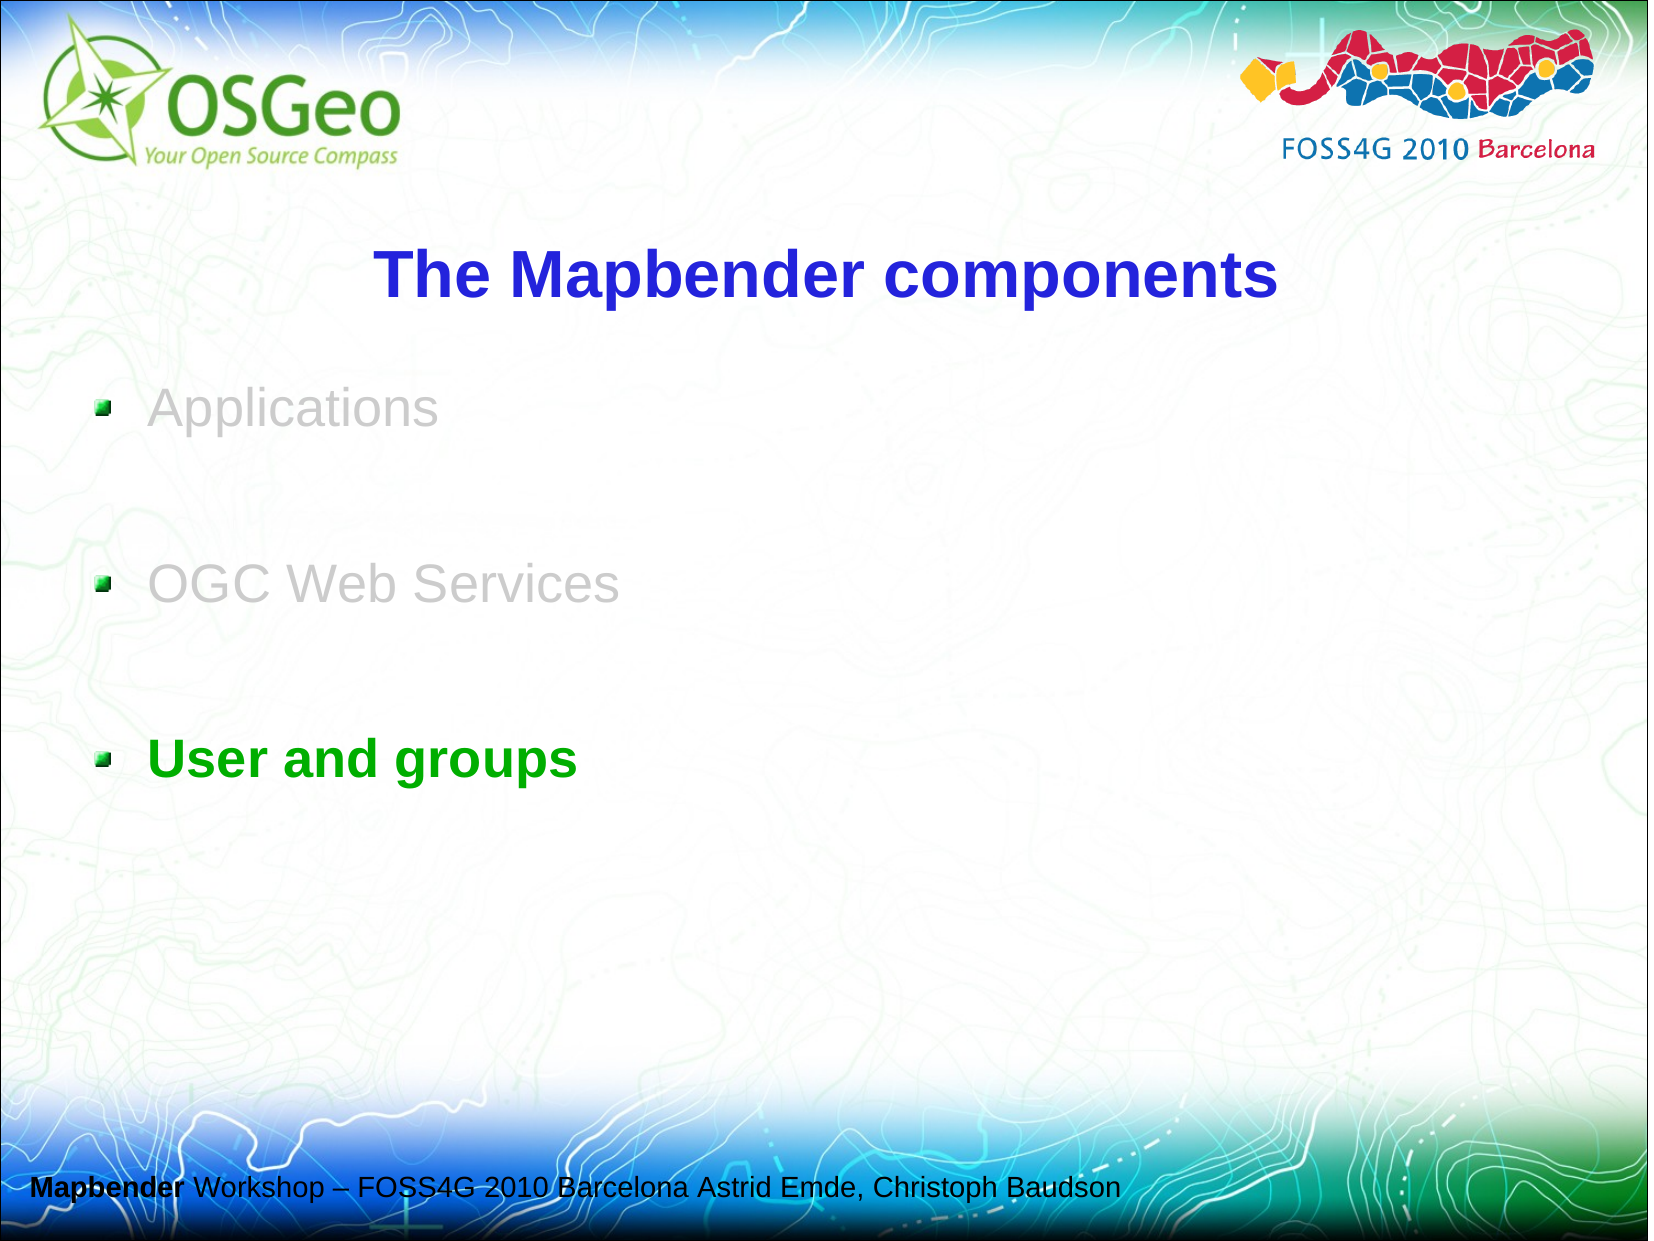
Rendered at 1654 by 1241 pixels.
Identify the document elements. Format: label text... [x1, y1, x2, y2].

list Applications OGC Web Services User and groups [76, 377, 1565, 1182]
title The Mapbender components [82, 208, 1571, 342]
picture [1, 1, 1647, 1240]
